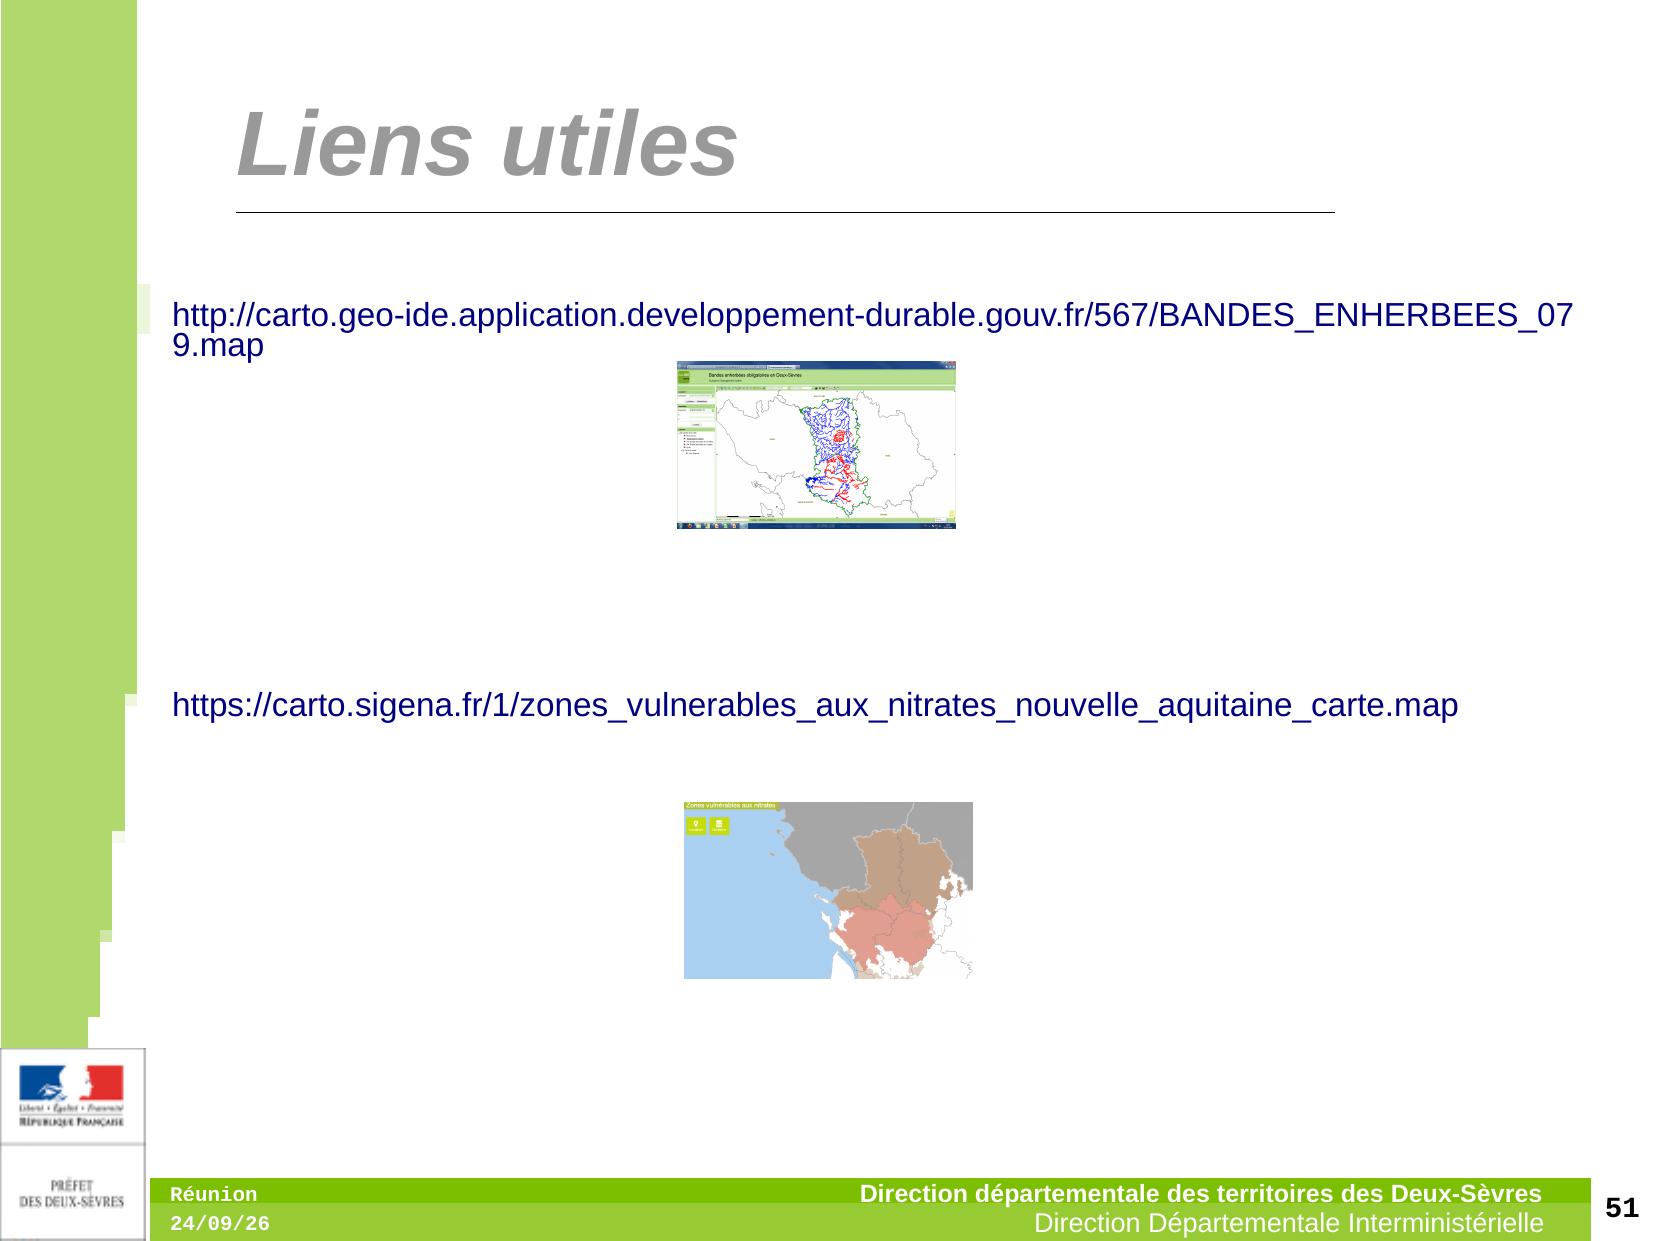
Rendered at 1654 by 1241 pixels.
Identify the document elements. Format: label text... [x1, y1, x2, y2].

picture [0, 0, 1654, 1241]
title Liens utiles [236, 69, 1447, 218]
list http://carto.geo-ide.application.developpement-durable.gouv.fr/567/BANDES_ENHERBEES_079.map https://carto.sigena.fr/1/zones_vulnerables_aux_nitrates_nouvelle_aquitaine_carte.map [167, 236, 1578, 1123]
